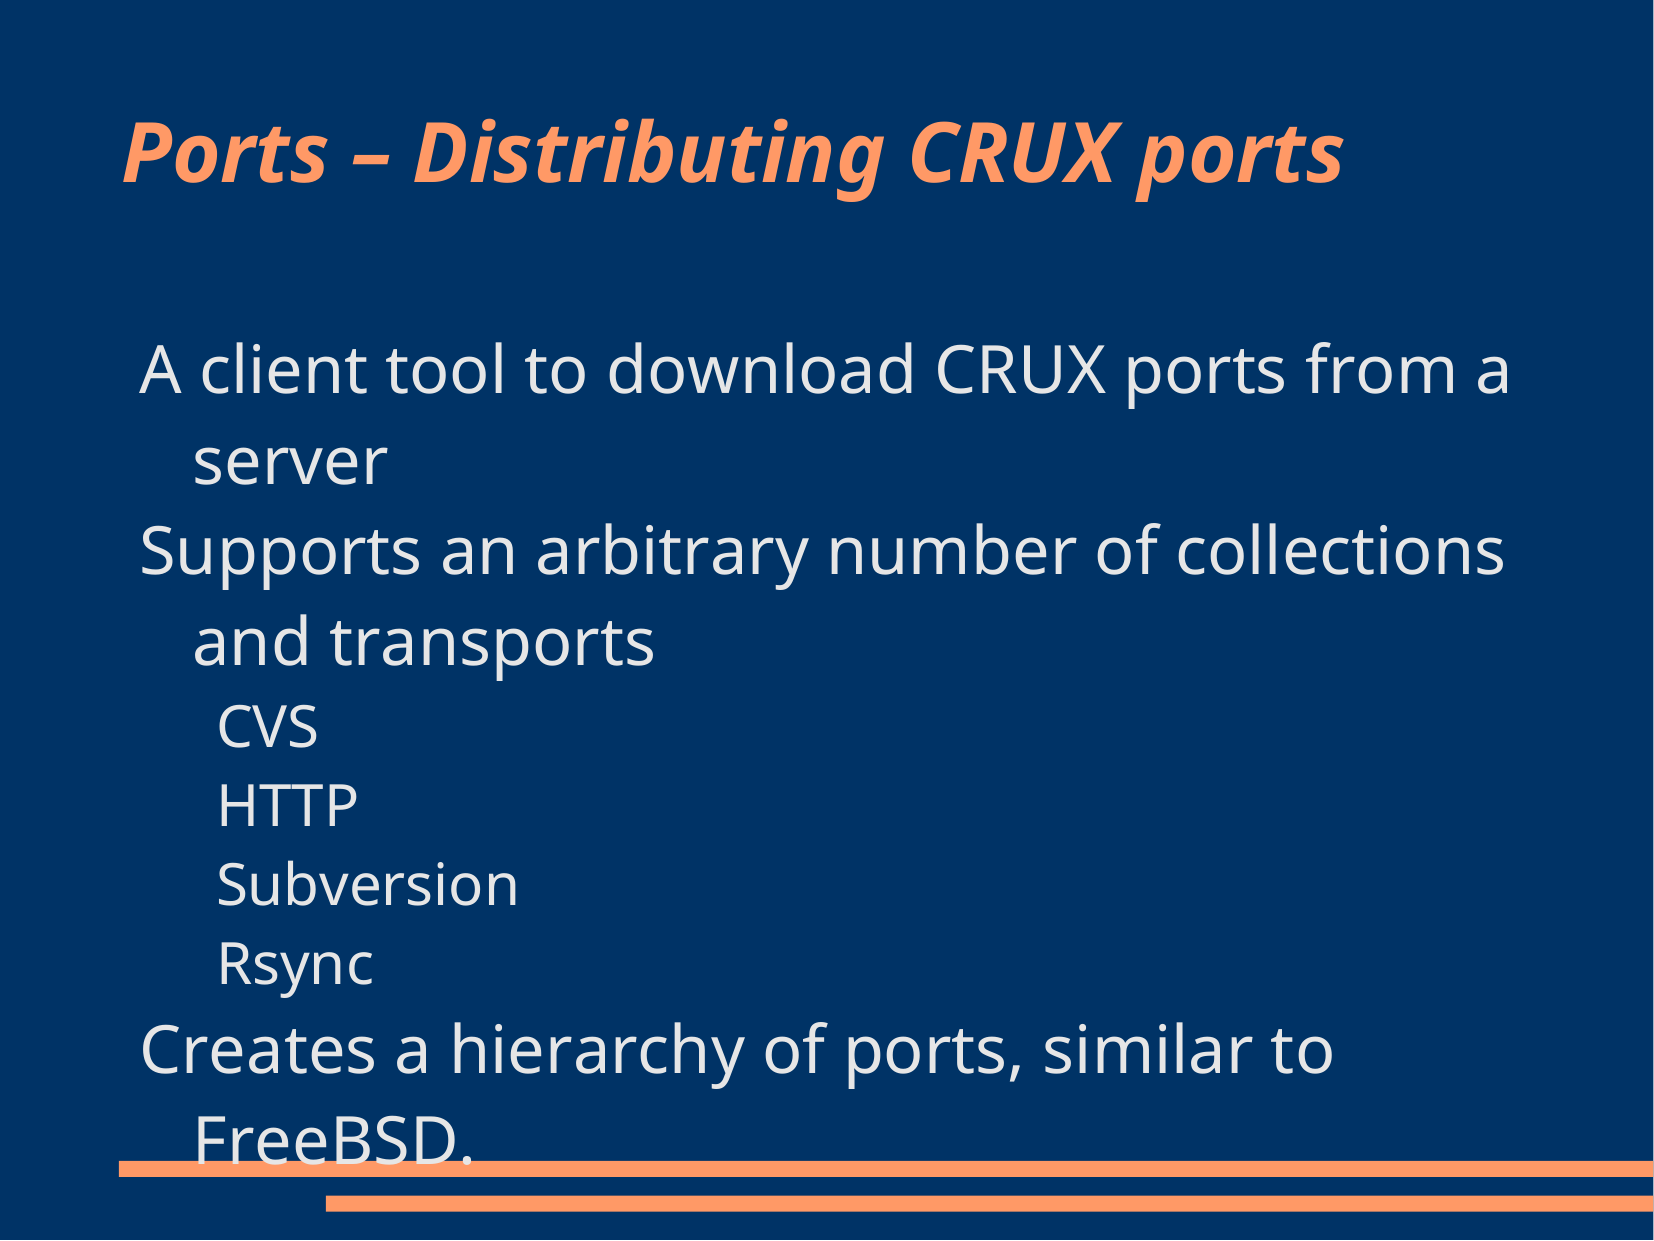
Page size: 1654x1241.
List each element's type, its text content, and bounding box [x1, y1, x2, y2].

list A client tool to download CRUX ports from a server Supports an arbitrary number of collections and transports CVS HTTP Subversion Rsync Creates a hierarchy of ports, similar to FreeBSD. [121, 322, 1561, 1133]
title Ports – Distributing CRUX ports [121, 46, 1534, 254]
